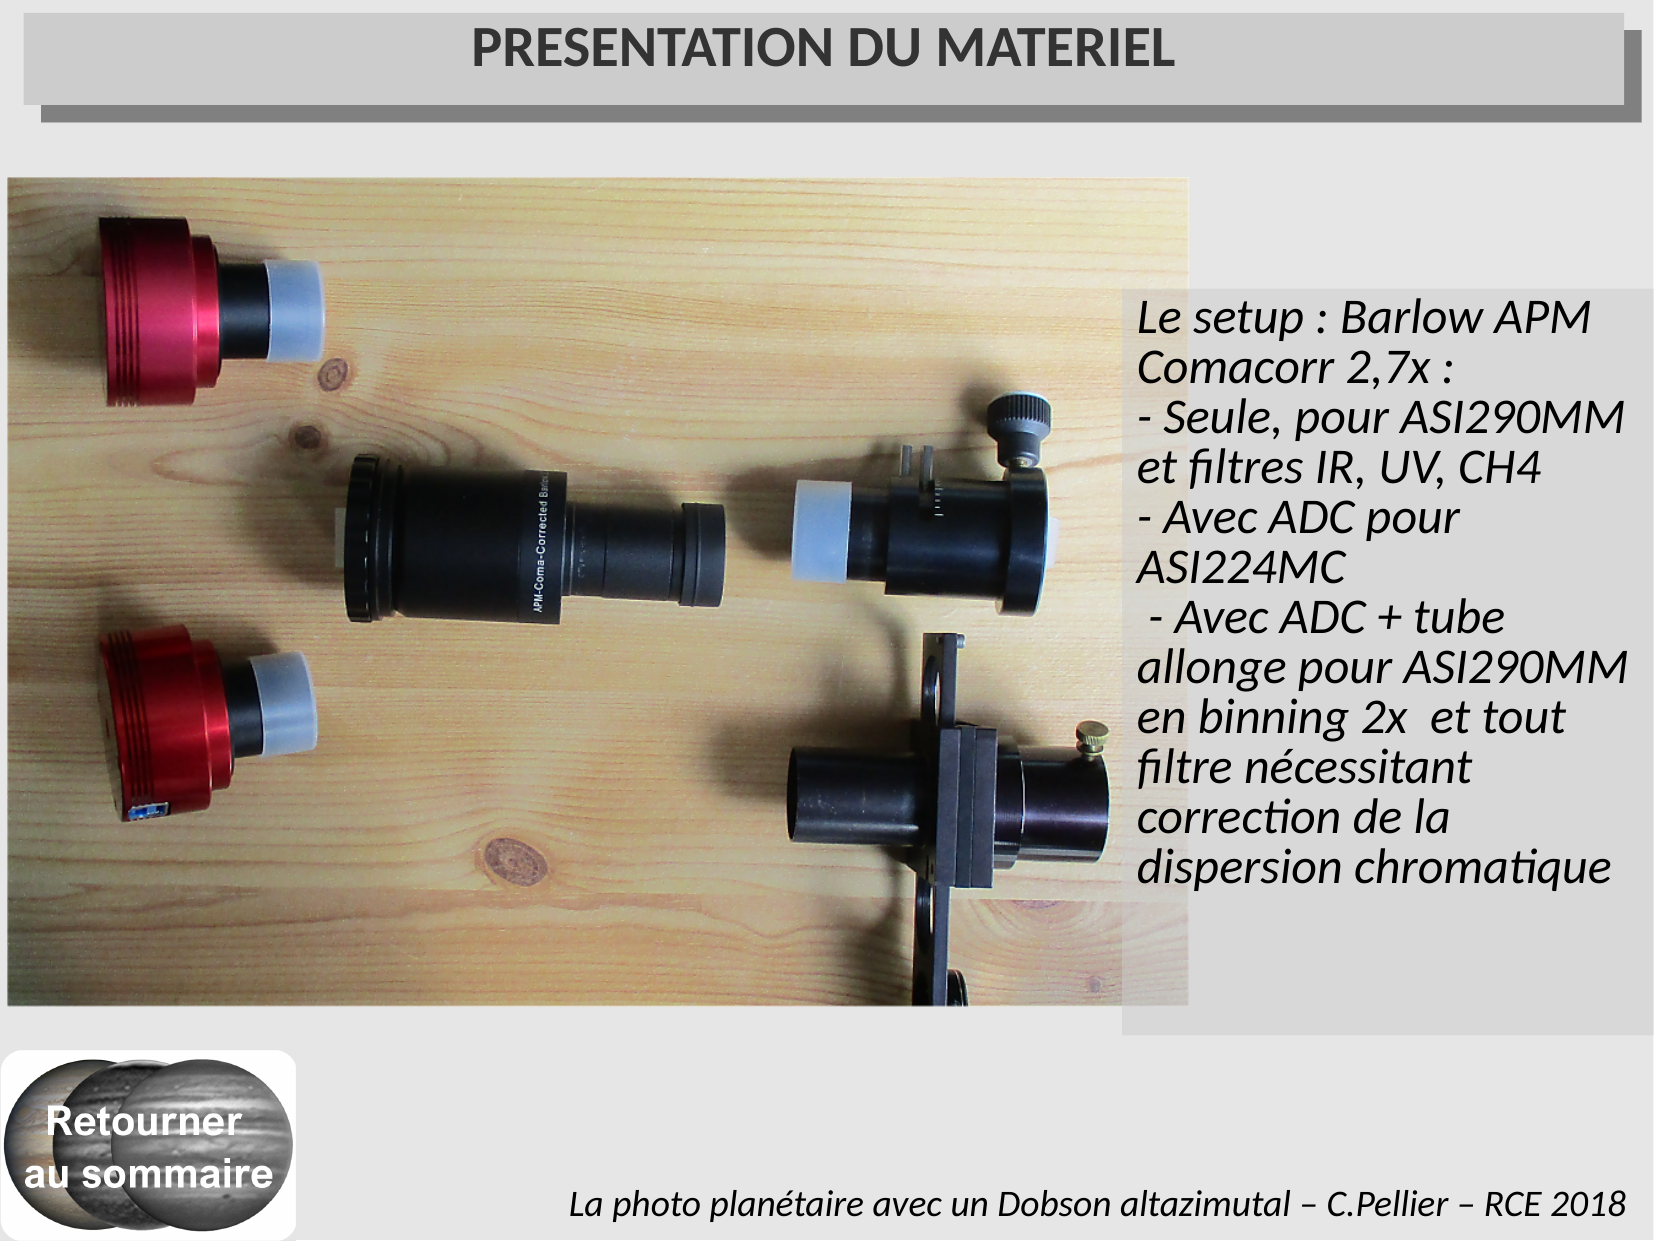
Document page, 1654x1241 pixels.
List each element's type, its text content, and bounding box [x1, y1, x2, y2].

picture [7, 177, 1189, 1007]
text_box PRESENTATION DU MATERIEL [23, 12, 1625, 105]
text_box Le setup : Barlow APM Comacorr 2,7x : - Seule, pour ASI290MM et filtres IR, UV, CH4 - Avec ADC pour ASI224MC - Avec ADC + tube allonge pour ASI290MM en binning 2x et tout filtre nécessitant correction de la dispersion chromatique [1122, 288, 1654, 1036]
text_box La photo planétaire avec un Dobson altazimutal – C.Pellier – RCE 2018 [431, 1181, 1642, 1241]
picture [0, 1050, 296, 1241]
